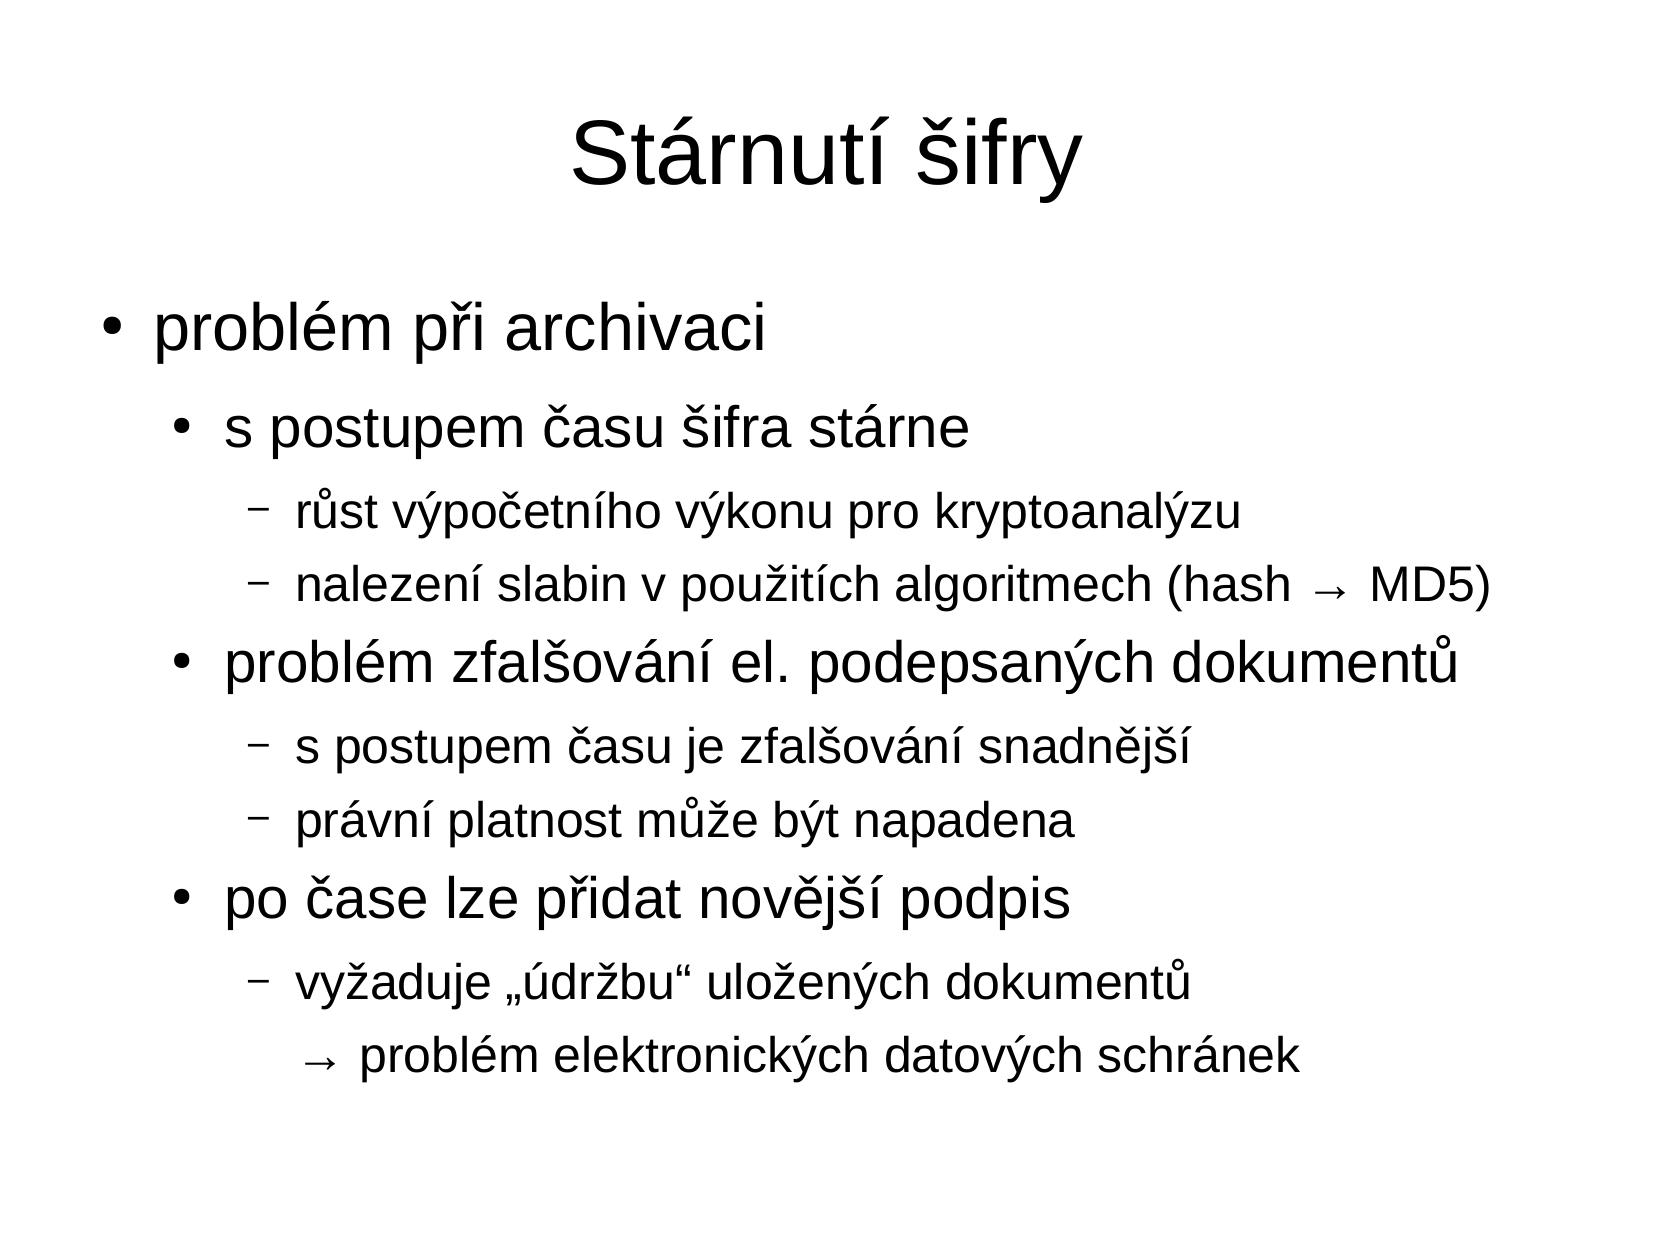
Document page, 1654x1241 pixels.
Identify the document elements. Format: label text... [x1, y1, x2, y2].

title Stárnutí šifry [82, 49, 1571, 257]
list problém při archivaci s postupem času šifra stárne růst výpočetního výkonu pro kryptoanalýzu nalezení slabin v použitích algoritmech (hash → MD5) problém zfalšování el. podepsaných dokumentů s postupem času je zfalšování snadnější právní platnost může být napadena po čase lze přidat novější podpis vyžaduje „údržbu“ uložených dokumentů → problém elektronických datových schránek [82, 290, 1571, 1084]
